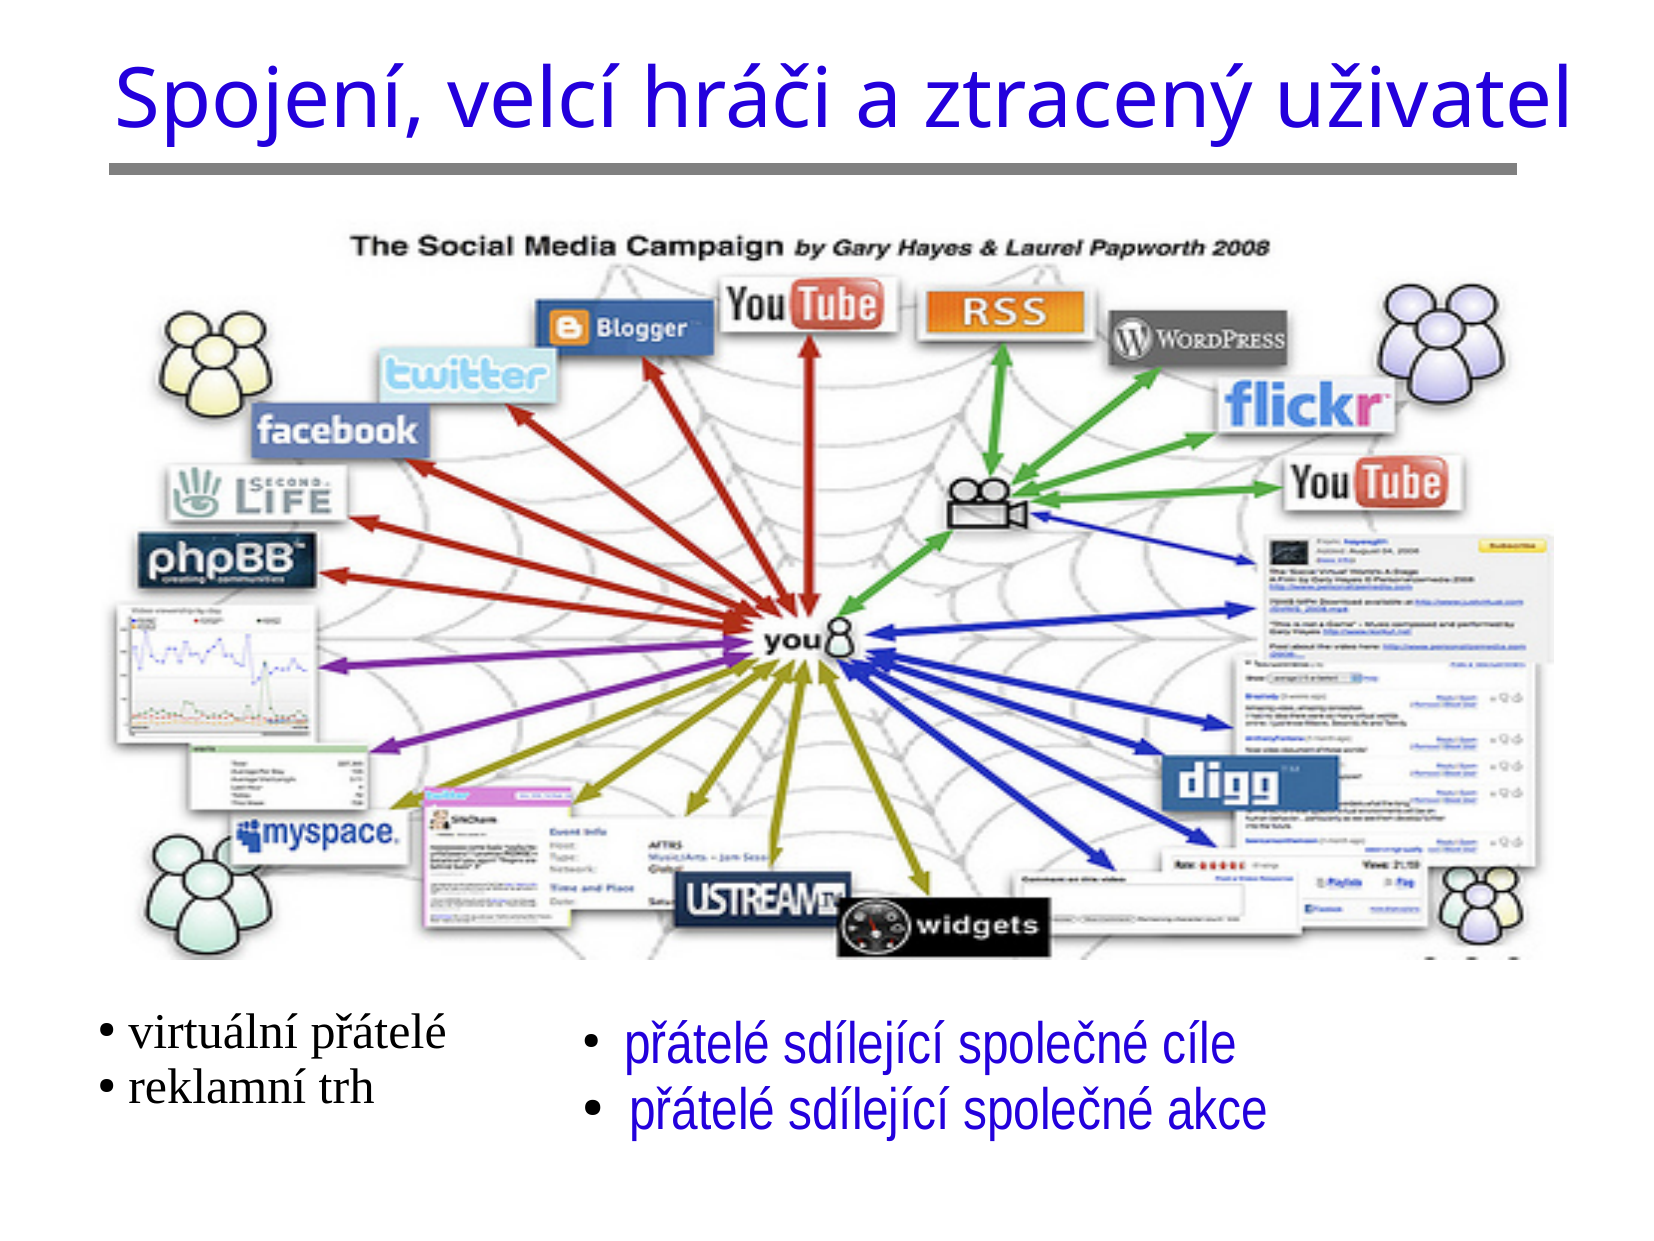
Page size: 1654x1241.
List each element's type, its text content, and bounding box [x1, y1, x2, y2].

title Spojení, velcí hráči a ztracený uživatel [37, 18, 1654, 173]
text_box virtuální přátelé reklamní trh [97, 1003, 464, 1117]
picture [100, 216, 1554, 960]
text_box přátelé sdílející společné cíle přátelé sdílející společné akce [582, 1008, 1519, 1170]
